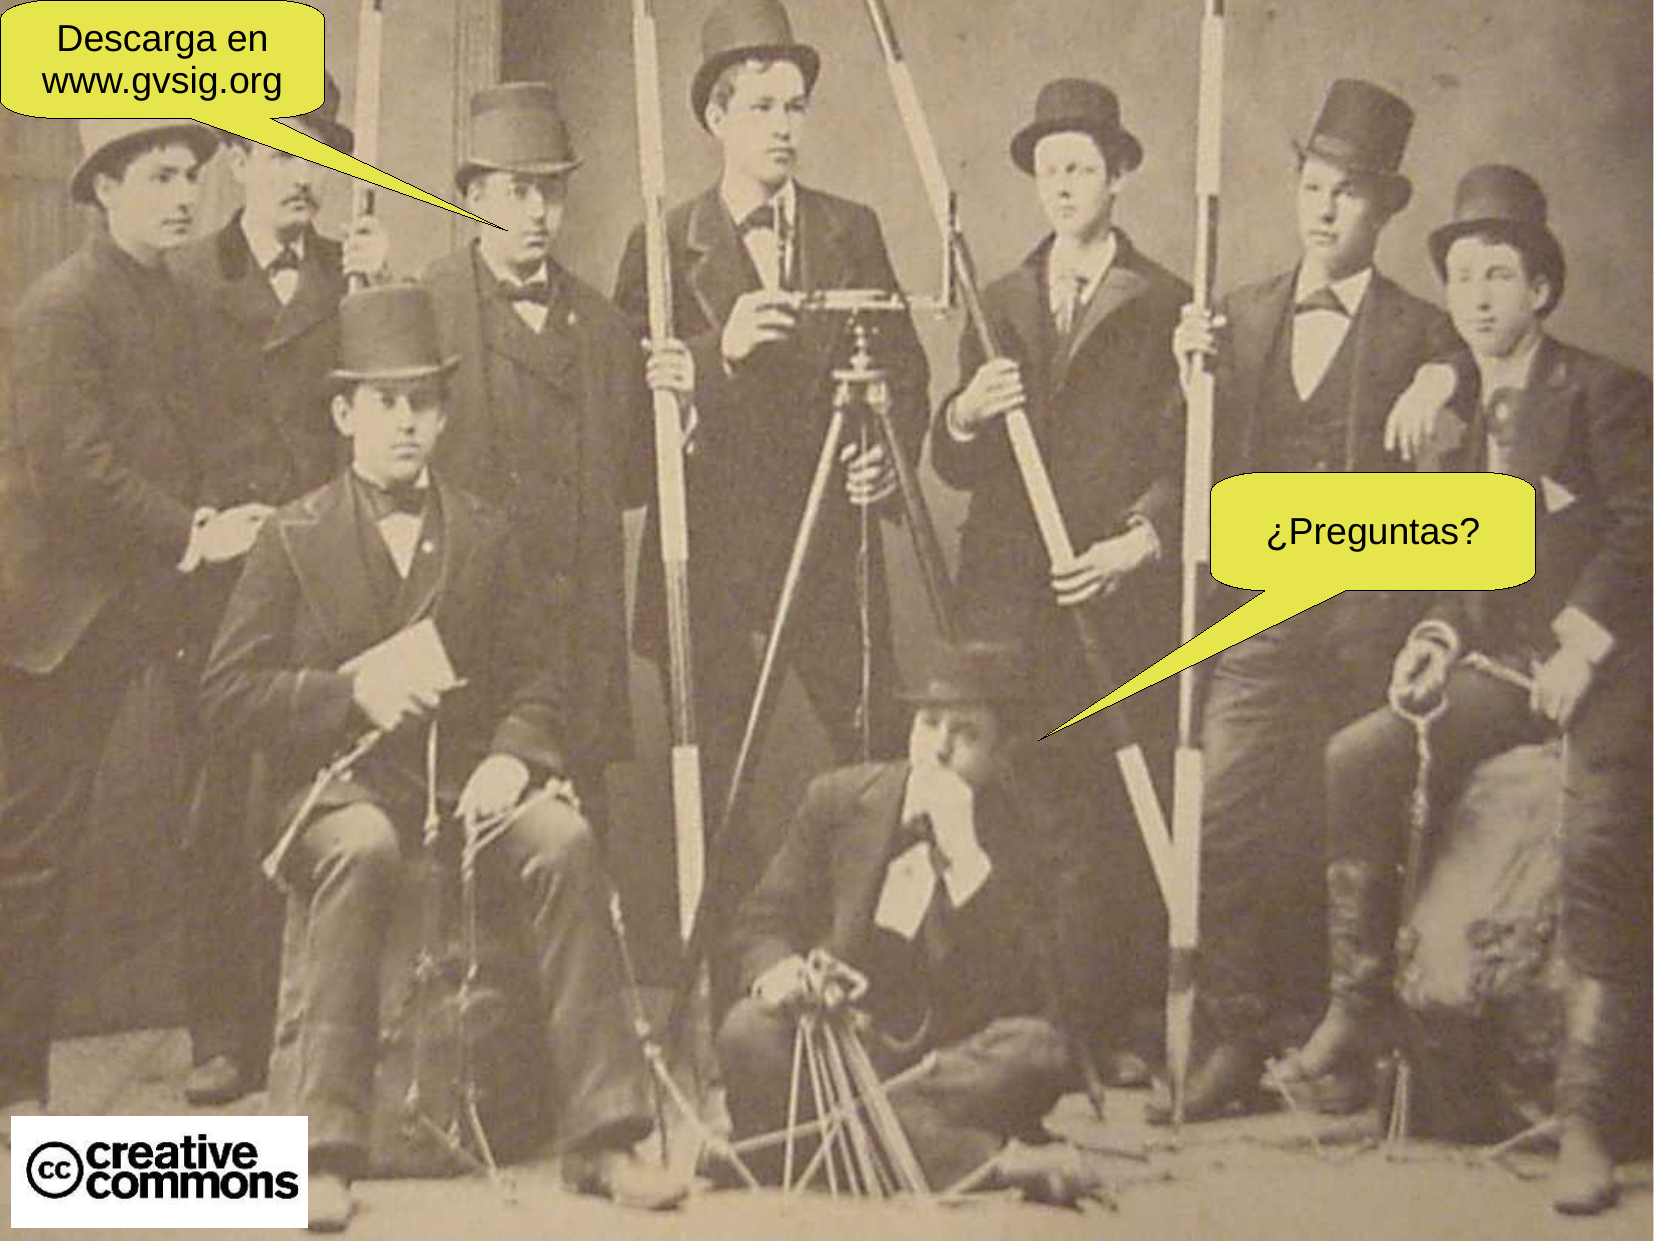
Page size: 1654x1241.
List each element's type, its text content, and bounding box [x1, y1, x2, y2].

picture [0, 0, 36, 16]
picture [0, 0, 1654, 1241]
text_box Descarga en www.gvsig.org [0, 0, 508, 231]
text_box ¿Preguntas? [1038, 472, 1536, 741]
